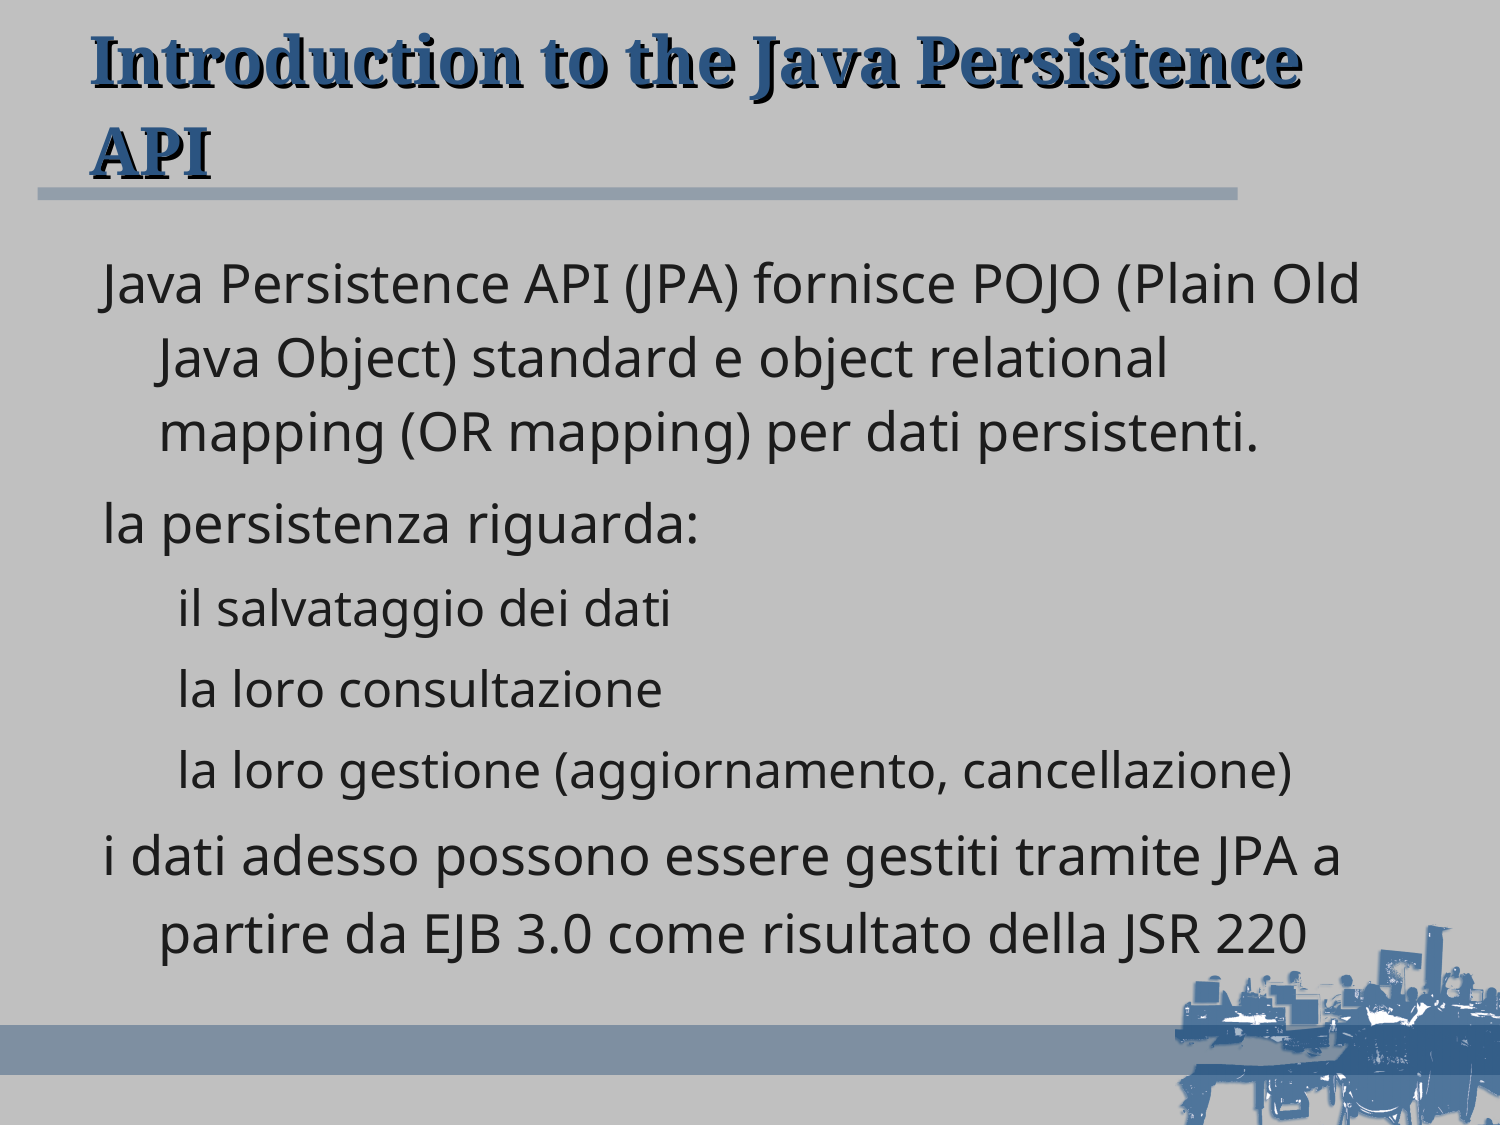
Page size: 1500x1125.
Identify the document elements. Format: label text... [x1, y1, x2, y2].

title Introduction to the Java Persistence API [75, 45, 1426, 163]
list Java Persistence API (JPA) fornisce POJO (Plain Old Java Object) standard e object relational mapping (OR mapping) per dati persistenti. la persistenza riguarda: il salvataggio dei dati la loro consultazione la loro gestione (aggiornamento, cancellazione) i dati adesso possono essere gestiti tramite JPA a partire da EJB 3.0 come risultato della JSR 220 [87, 237, 1426, 1006]
